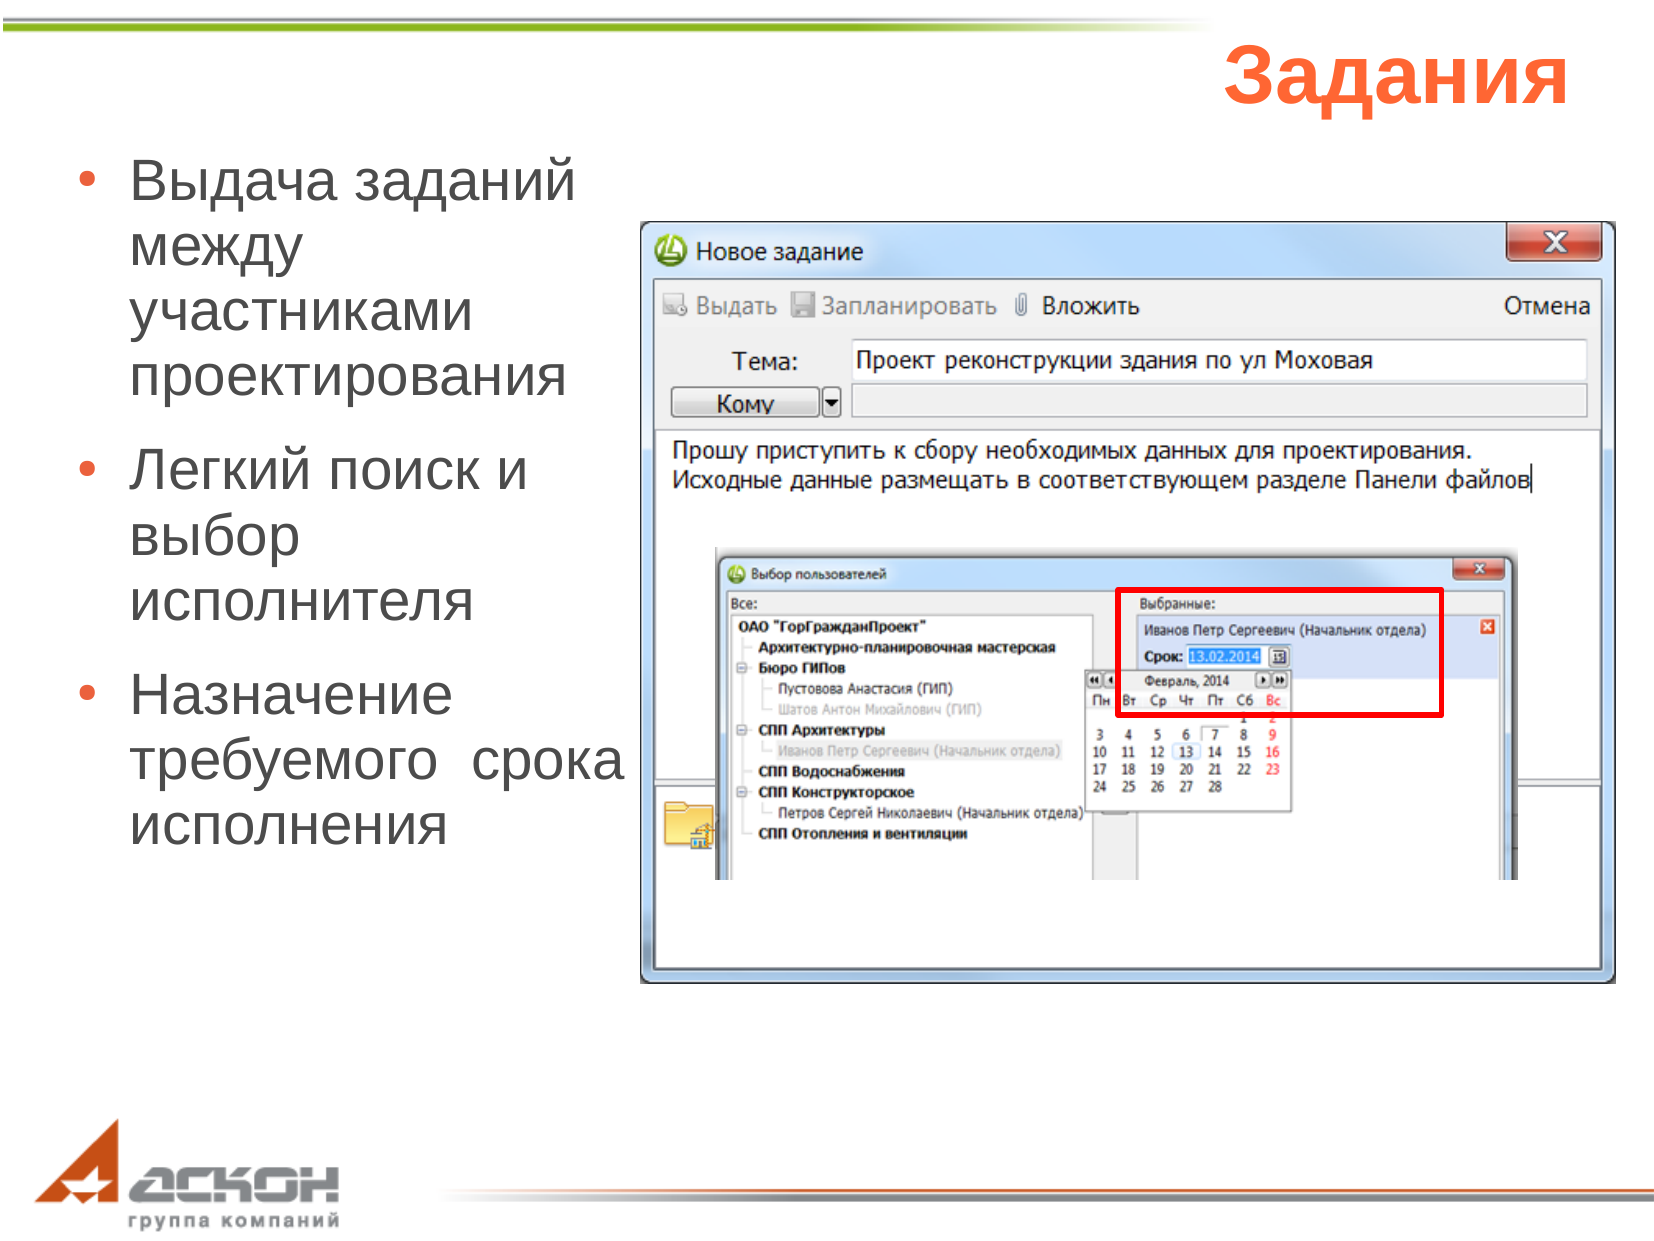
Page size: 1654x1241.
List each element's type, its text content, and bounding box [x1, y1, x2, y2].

picture [3, 0, 1654, 1241]
title Задания [82, 28, 1571, 122]
list Выдача заданий между участниками проектирования Легкий поиск и выбор исполнителя Назначение требуемого срока исполнения [59, 147, 650, 904]
